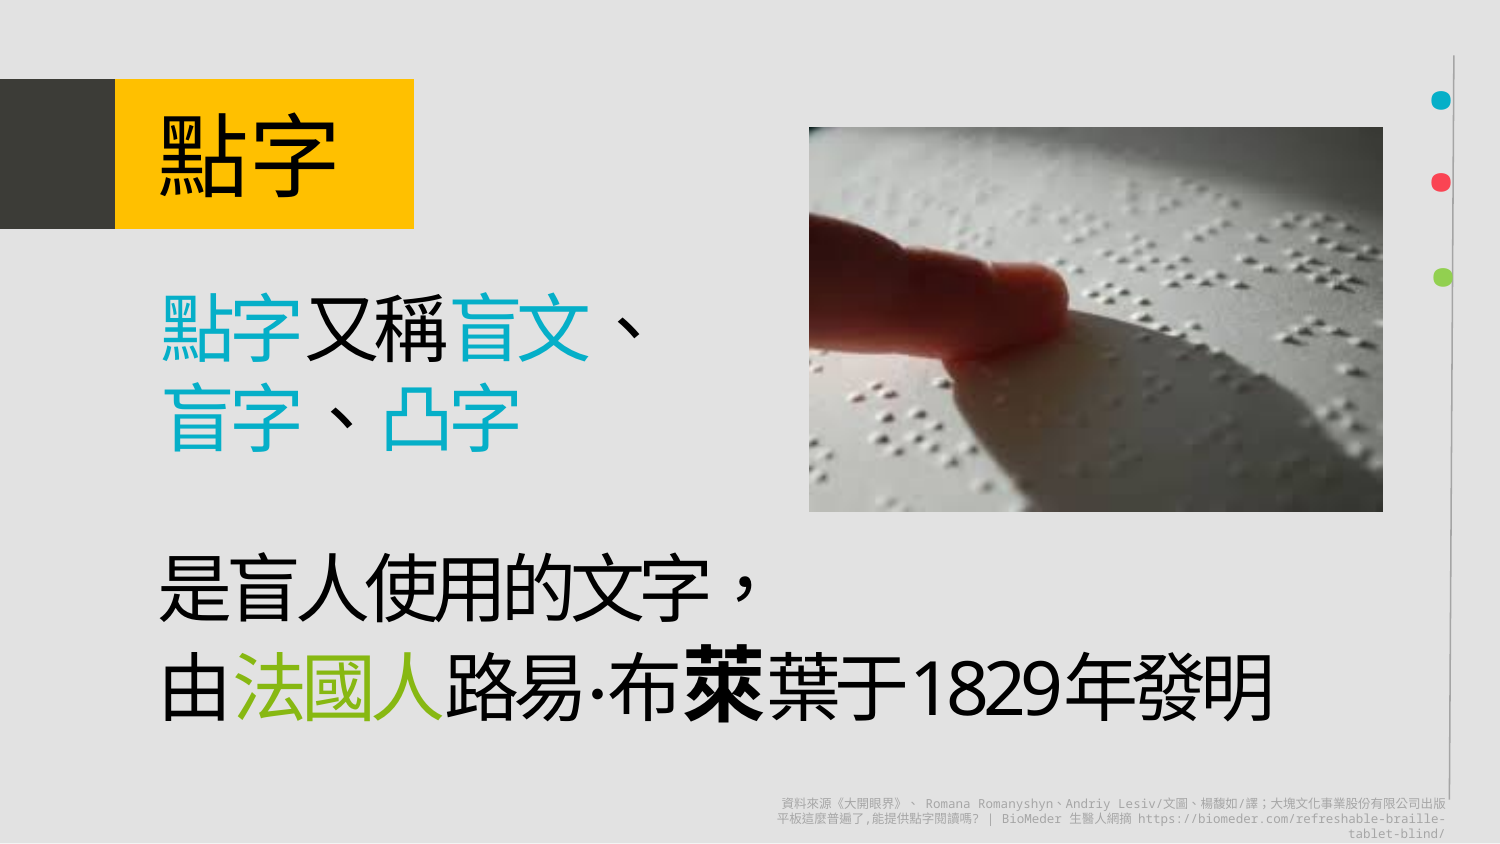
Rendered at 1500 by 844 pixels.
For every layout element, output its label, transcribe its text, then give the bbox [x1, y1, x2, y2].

text_box [0, 79, 414, 229]
text_box 點字 [142, 91, 491, 218]
text_box 點字又稱盲文、 盲字、凸字 [145, 273, 809, 471]
picture [809, 127, 1383, 512]
text_box 是盲人使用的文字， 由法國人路易·布萊葉于1829年發明 [142, 534, 1303, 742]
text_box 資料來源《大開眼界》、 Romana Romanyshyn、Andriy Lesiv/文圖、楊馥如/譯；大塊文化事業股份有限公司出版 平板這麼普遍了,能提供點字閱讀嗎? | BioMeder 生醫人網摘 https://biomeder.com/refreshable-braille-tablet-blind/ [761, 788, 1482, 834]
